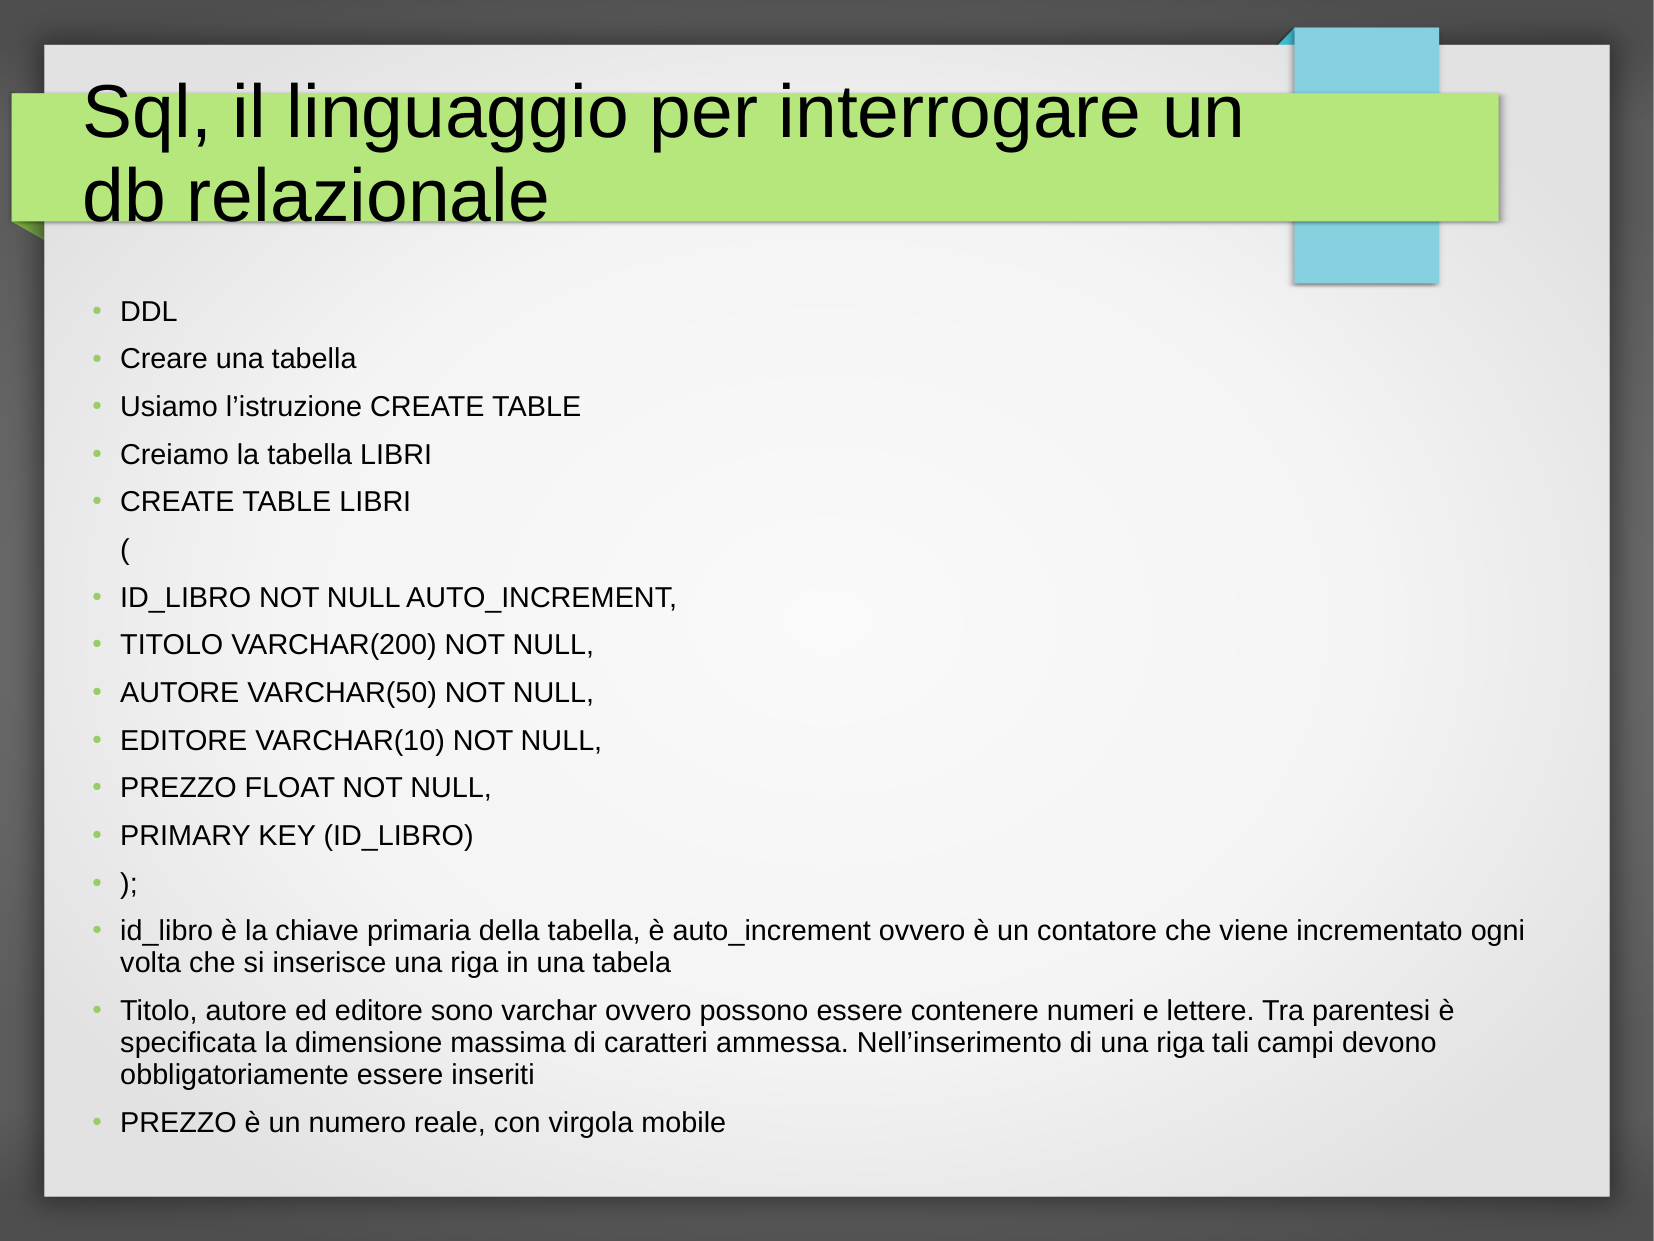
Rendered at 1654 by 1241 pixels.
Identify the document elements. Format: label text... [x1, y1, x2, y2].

list DDL Creare una tabella Usiamo l’istruzione CREATE TABLE Creiamo la tabella LIBRI CREATE TABLE LIBRI ( ID_LIBRO NOT NULL AUTO_INCREMENT, TITOLO VARCHAR(200) NOT NULL, AUTORE VARCHAR(50) NOT NULL, EDITORE VARCHAR(10) NOT NULL, PREZZO FLOAT NOT NULL, PRIMARY KEY (ID_LIBRO) ); id_libro è la chiave primaria della tabella, è auto_increment ovvero è un contatore che viene incrementato ogni volta che si inserisce una riga in una tabela Titolo, autore ed editore sono varchar ovvero possono essere contenere numeri e lettere. Tra parentesi è specificata la dimensione massima di caratteri ammessa. Nell’inserimento di una riga tali campi devono obbligatoriamente essere inseriti PREZZO è un numero reale, con virgola mobile [82, 295, 1571, 1146]
title Sql, il linguaggio per interrogare un db relazionale [82, 69, 1264, 238]
picture [0, 0, 1654, 1241]
